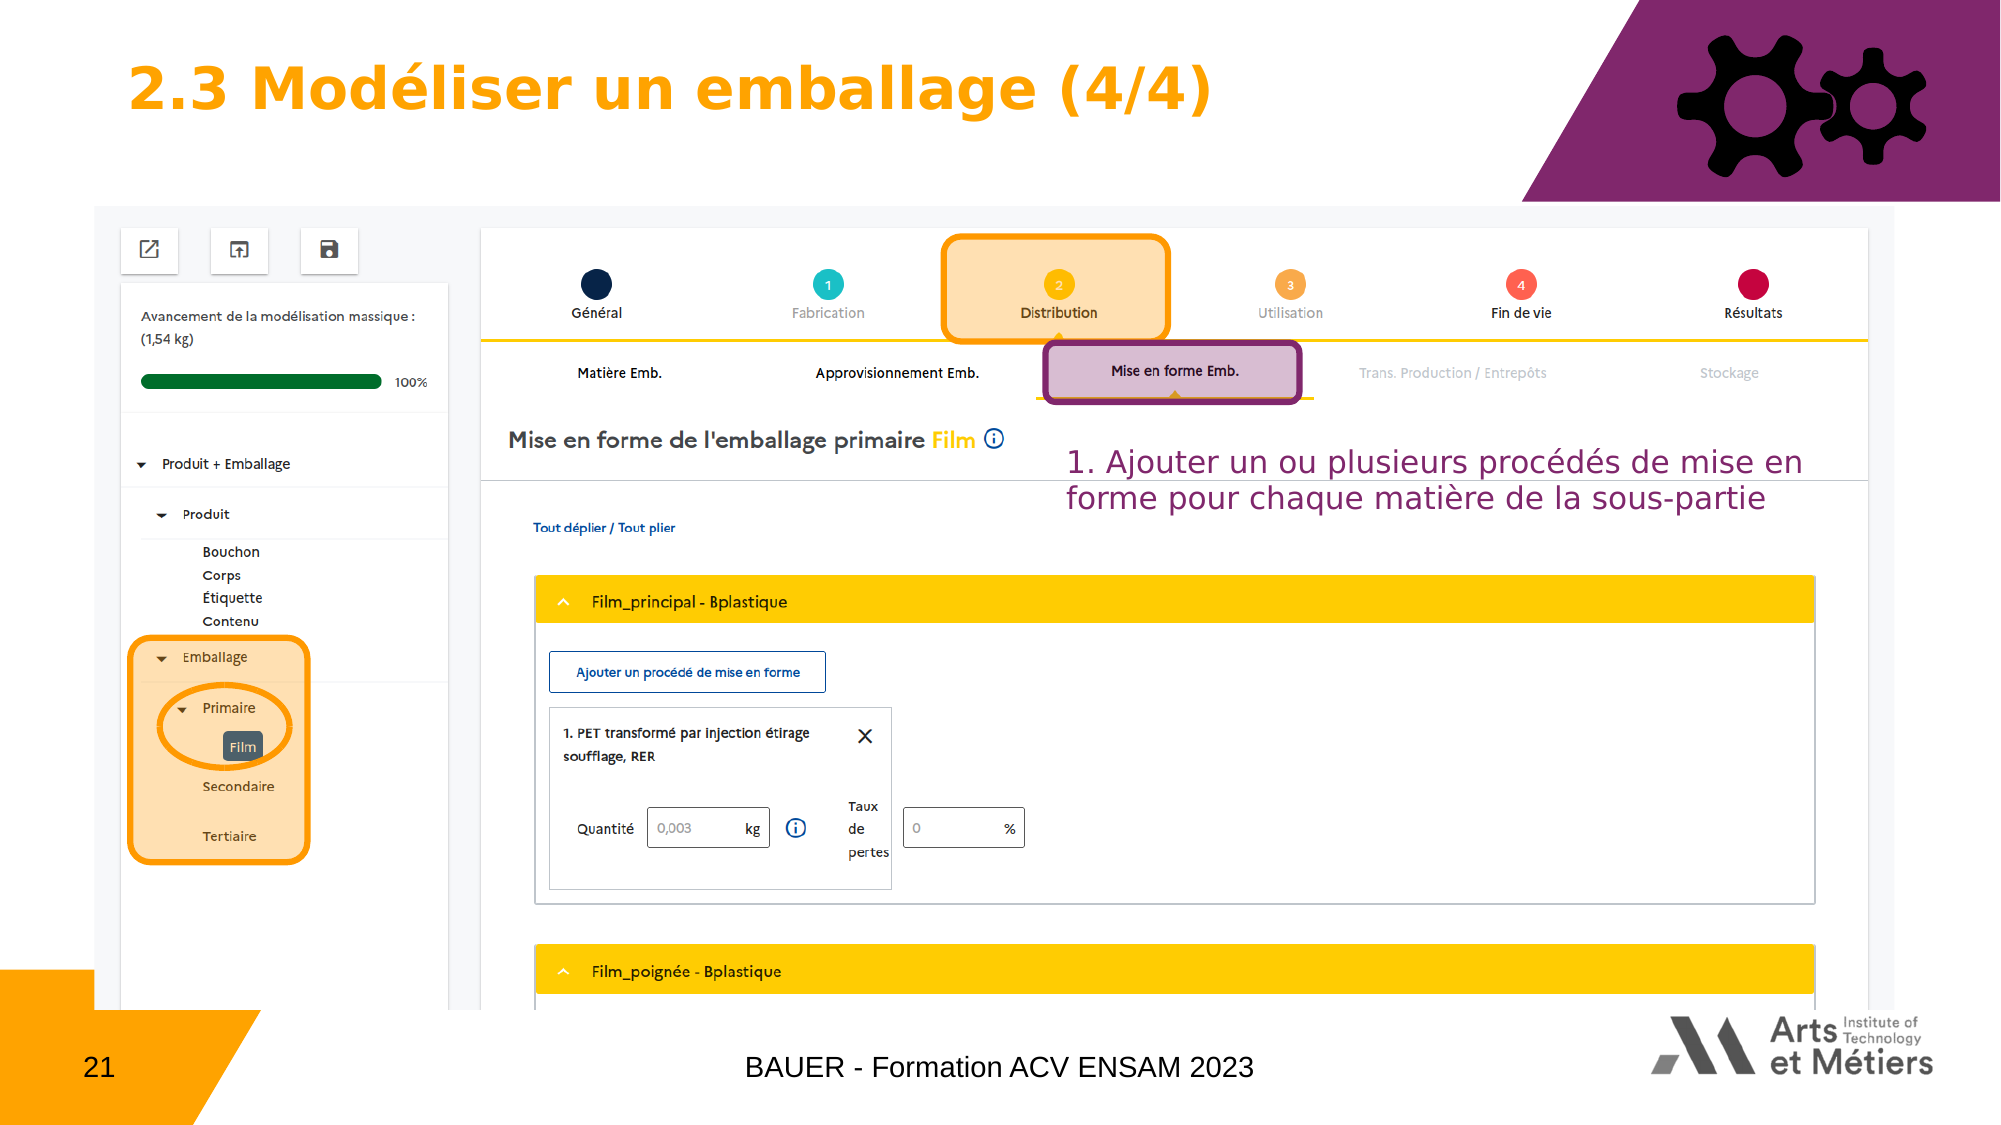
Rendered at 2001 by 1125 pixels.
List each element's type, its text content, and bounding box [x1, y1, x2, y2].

text_box 1. Ajouter un ou plusieurs procédés de mise en forme pour chaque matière de la sous-partie [1051, 437, 1843, 561]
picture [1677, 35, 1927, 178]
title 2.3 Modéliser un emballage (4/4) [112, 51, 1512, 166]
text_box [130, 637, 308, 863]
text_box [943, 236, 1300, 402]
picture [94, 206, 1952, 1093]
